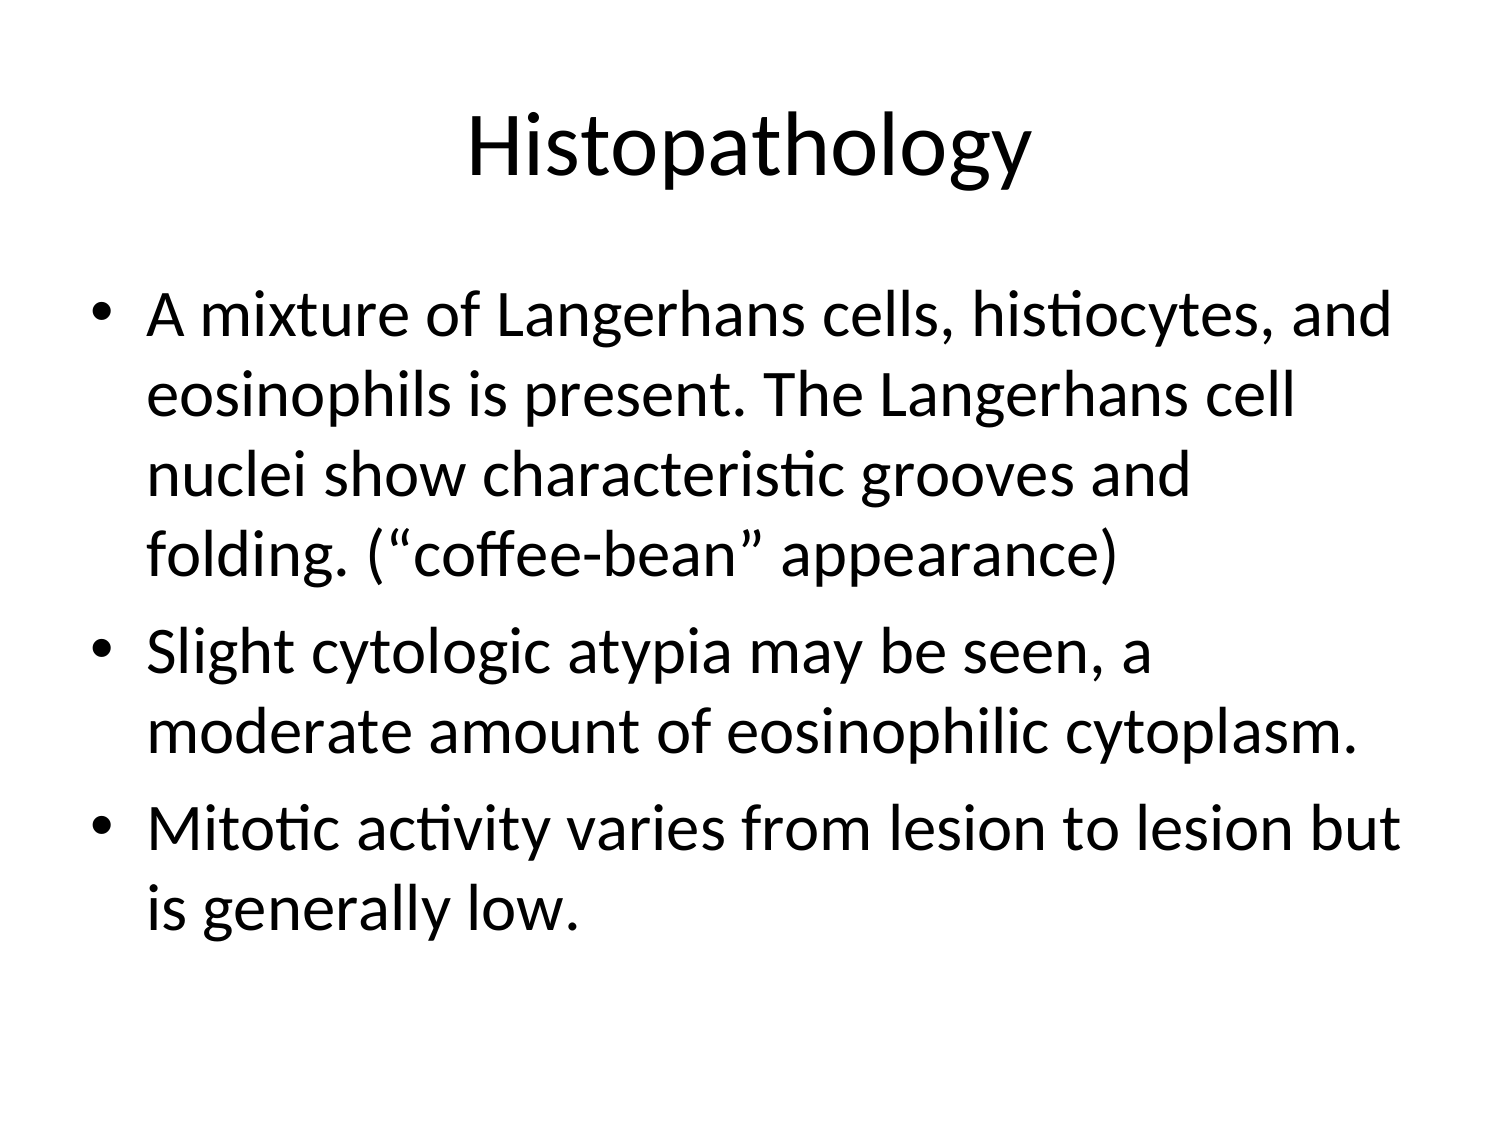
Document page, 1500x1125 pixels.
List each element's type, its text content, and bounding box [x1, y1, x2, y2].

list A mixture of Langerhans cells, histiocytes, and eosinophils is present. The Langerhans cell nuclei show characteristic grooves and folding. (“coffee-bean” appearance) Slight cytologic atypia may be seen, a moderate amount of eosinophilic cytoplasm. Mitotic activity varies from lesion to lesion but is generally low. [75, 262, 1426, 1005]
title Histopathology [75, 45, 1426, 233]
